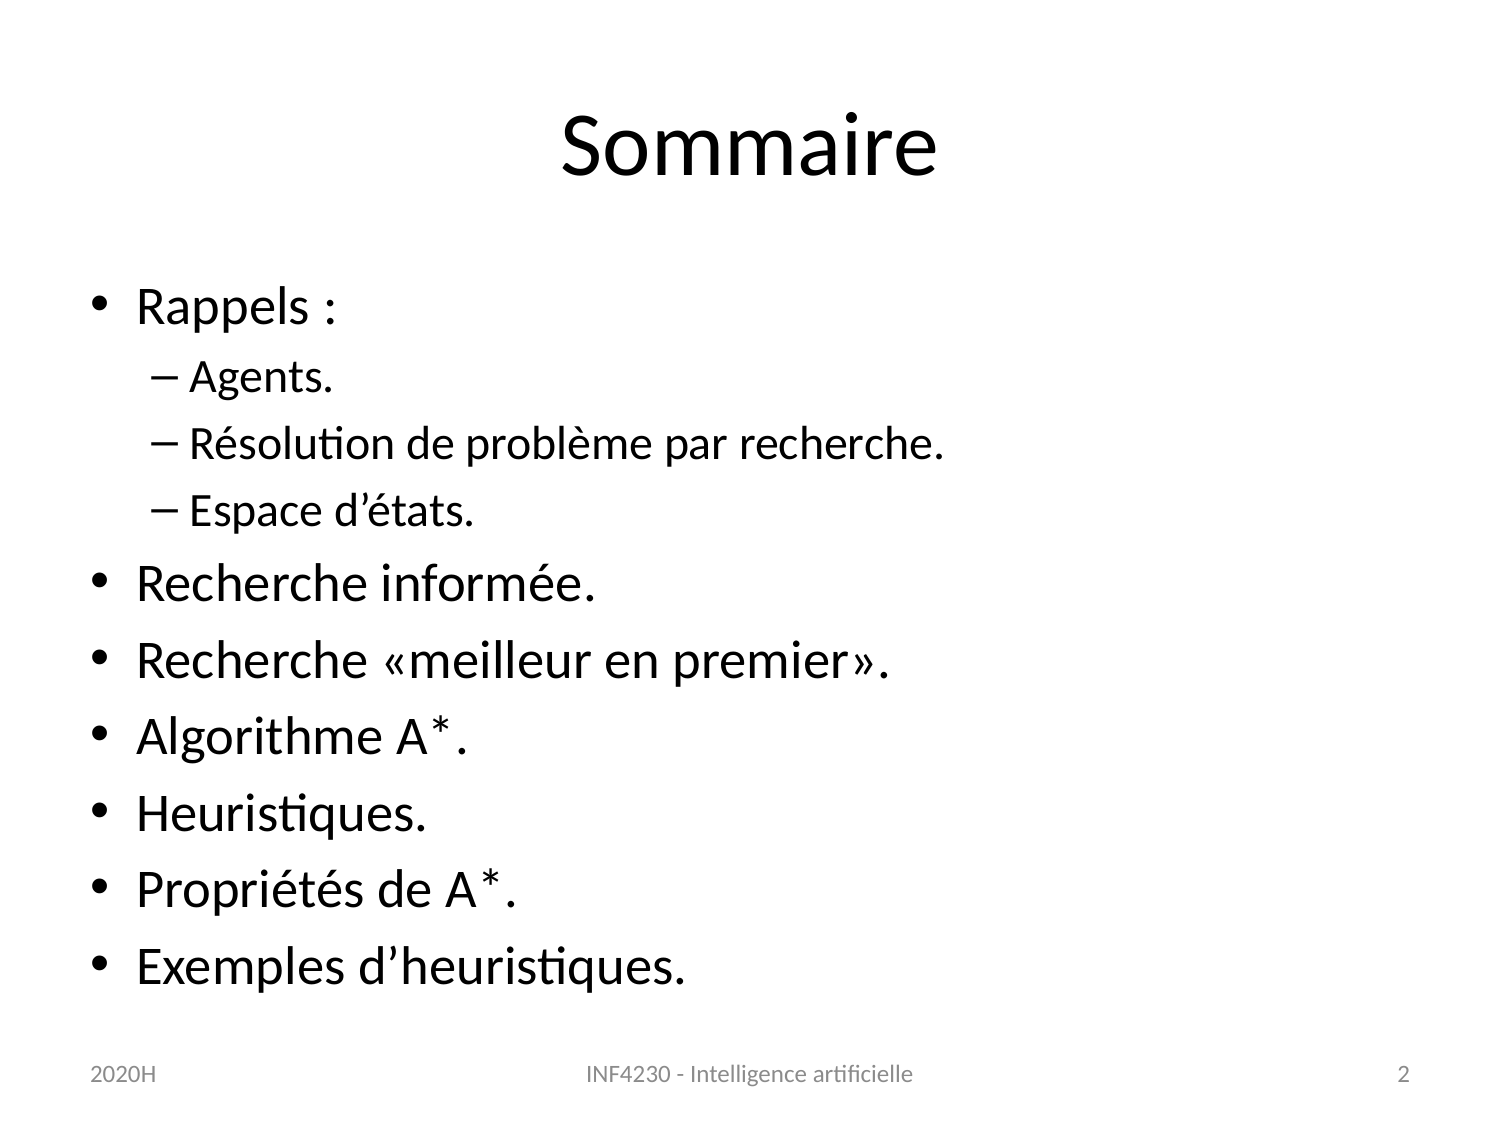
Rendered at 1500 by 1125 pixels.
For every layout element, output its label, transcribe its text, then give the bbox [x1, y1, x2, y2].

footer INF4230 - Intelligence artificielle [512, 1042, 988, 1103]
list Rappels : Agents. Résolution de problème par recherche. Espace d’états. Recherche informée. Recherche «meilleur en premier». Algorithme A*. Heuristiques. Propriétés de A*. Exemples d’heuristiques. [75, 262, 1425, 1005]
title Sommaire [75, 45, 1425, 233]
slide_number 2020H [75, 1042, 425, 1103]
slide_number <numéro> [1074, 1042, 1425, 1103]
